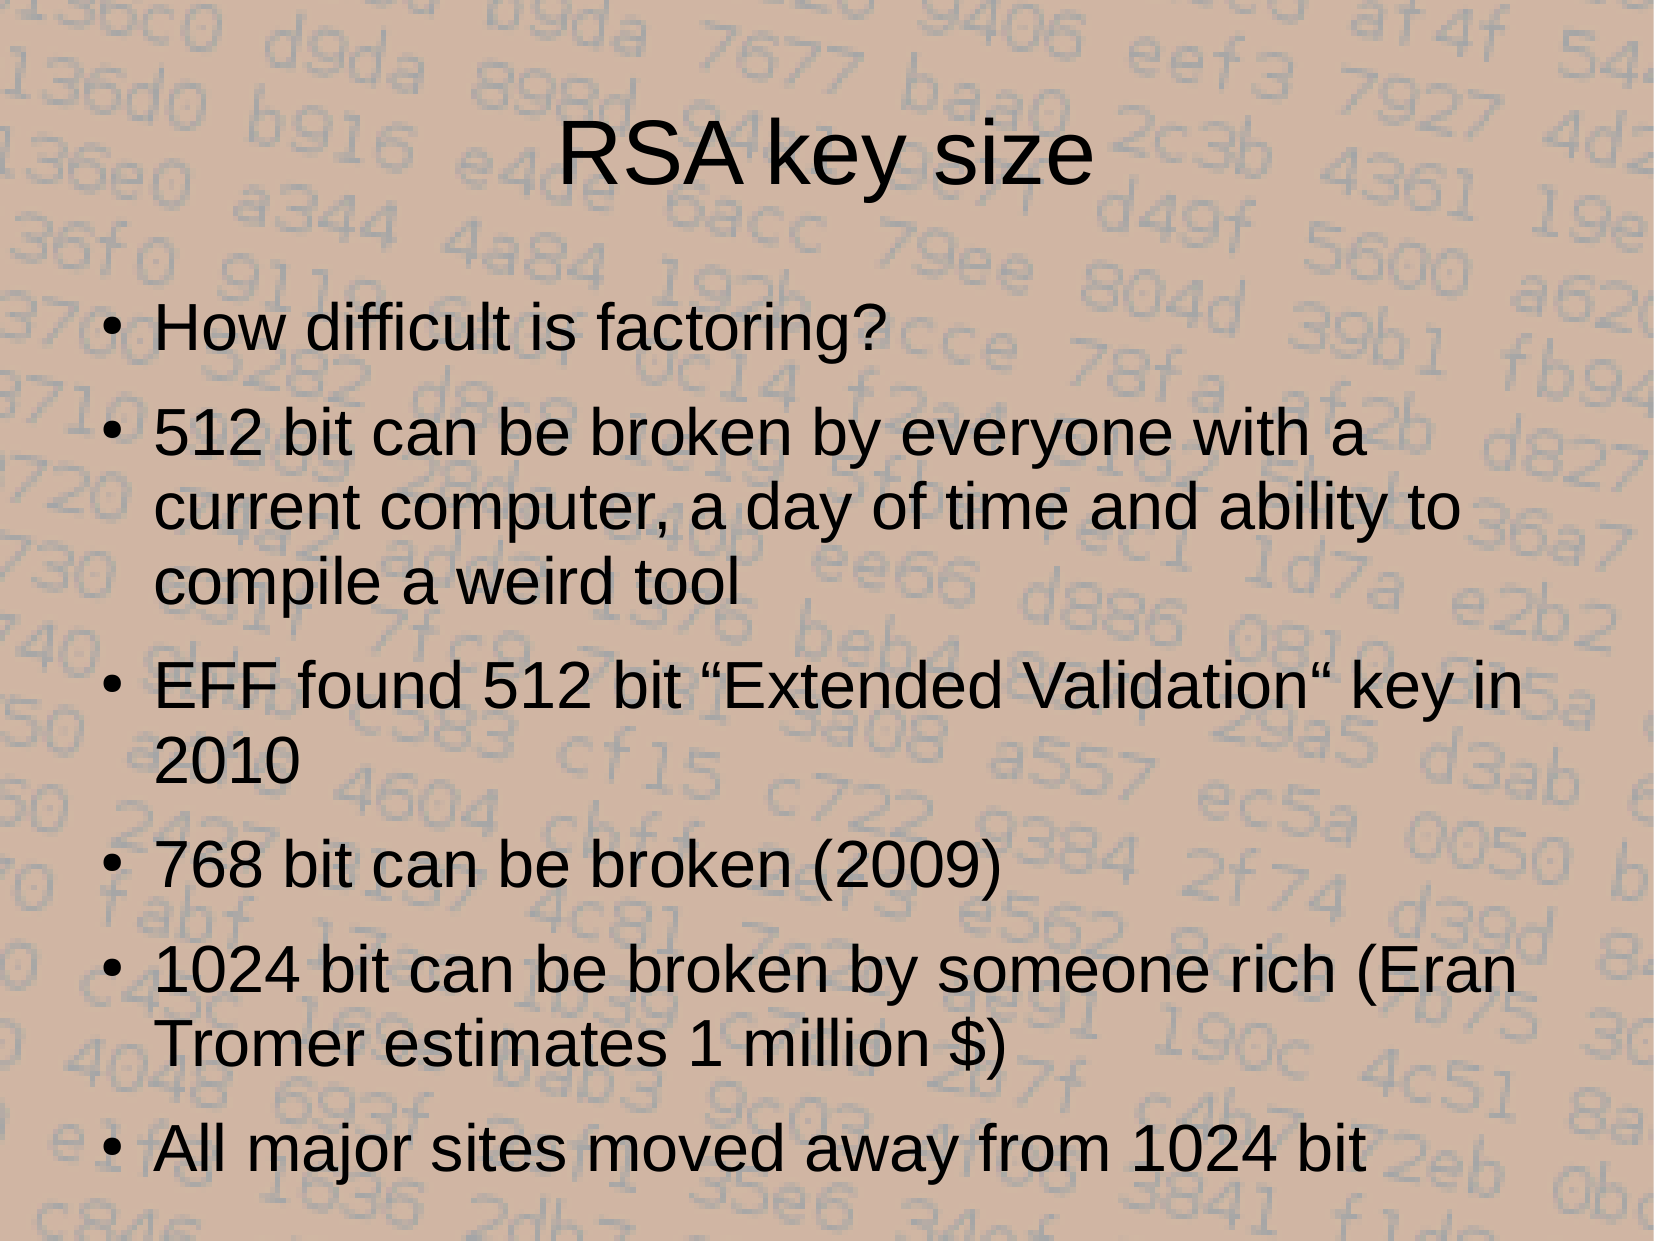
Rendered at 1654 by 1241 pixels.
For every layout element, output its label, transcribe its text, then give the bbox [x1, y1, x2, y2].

list How difficult is factoring? 512 bit can be broken by everyone with a current computer, a day of time and ability to compile a weird tool EFF found 512 bit “Extended Validation“ key in 2010 768 bit can be broken (2009) 1024 bit can be broken by someone rich (Eran Tromer estimates 1 million $) All major sites moved away from 1024 bit [82, 290, 1571, 1193]
picture [0, 0, 1654, 1241]
title RSA key size [82, 49, 1571, 257]
